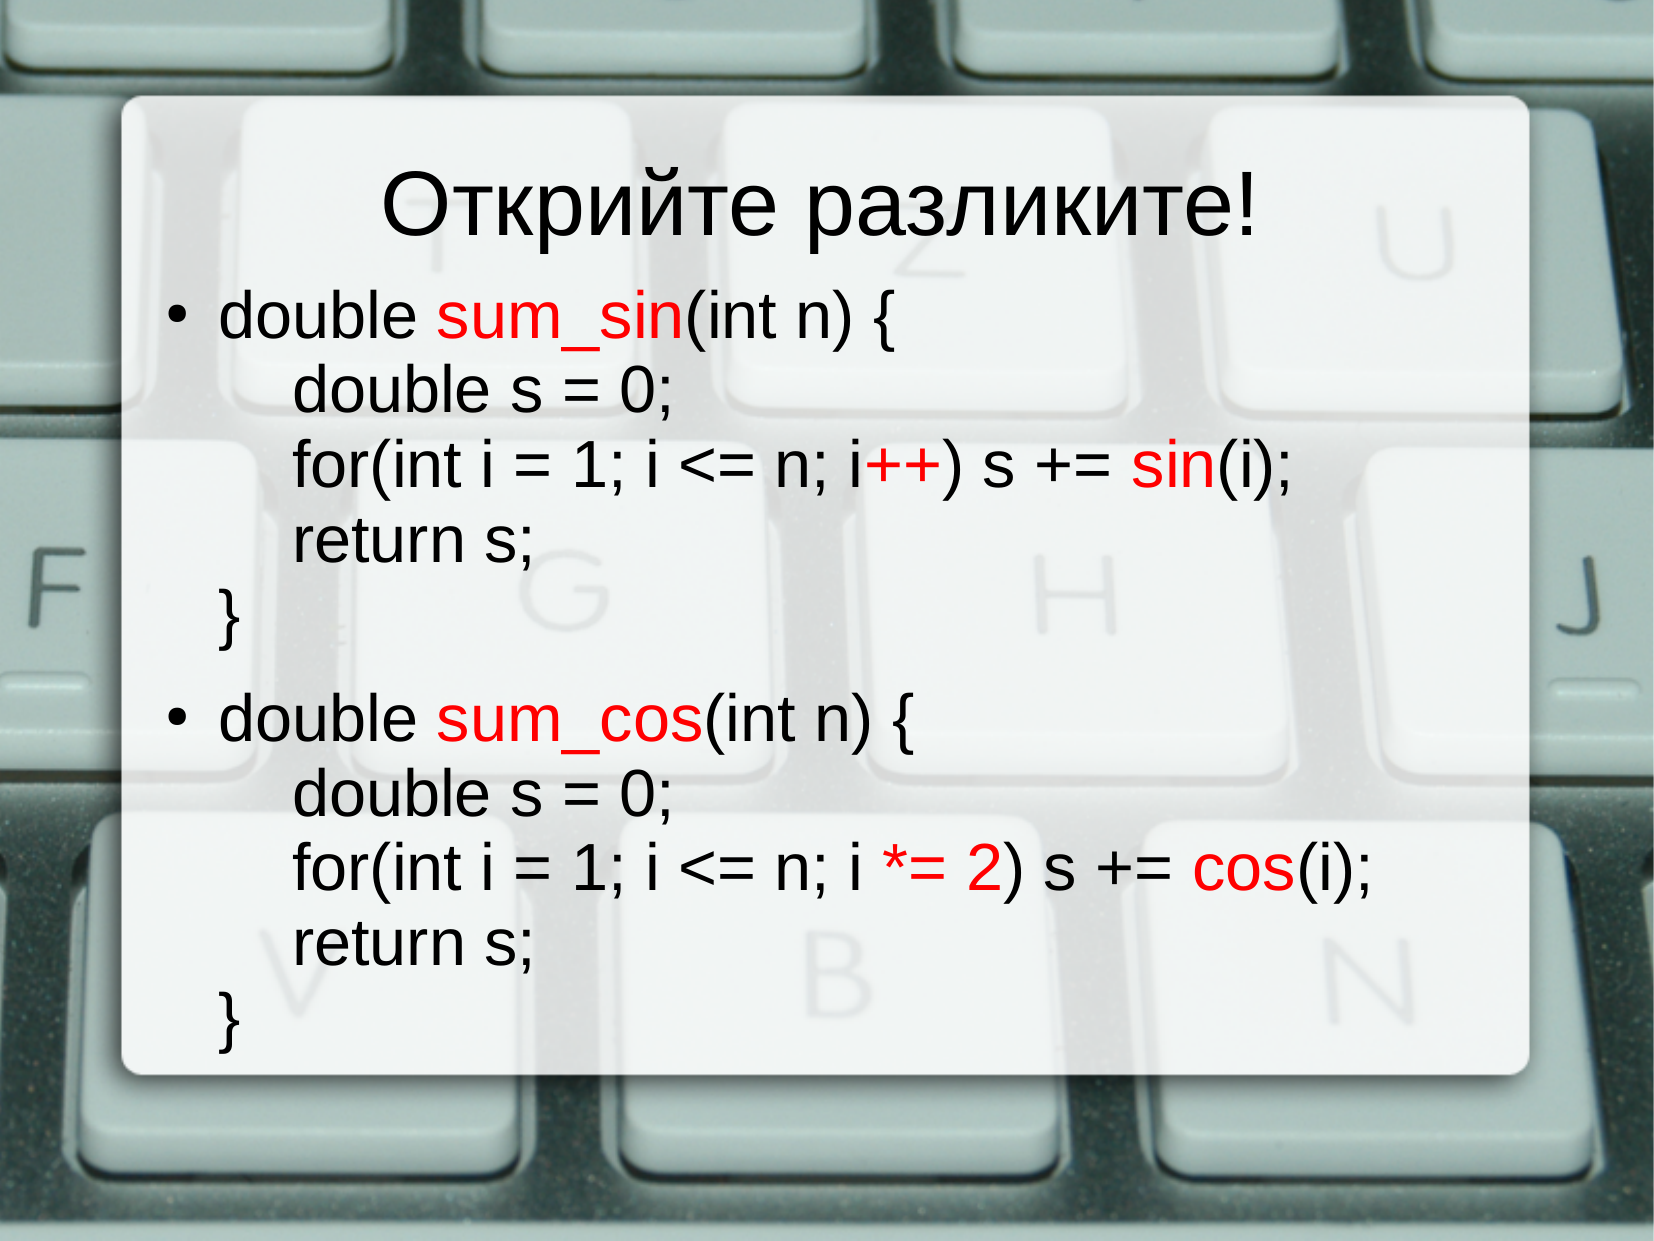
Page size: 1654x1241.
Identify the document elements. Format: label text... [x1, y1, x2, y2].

picture [0, 0, 1654, 1241]
title Открийте разликите! [135, 100, 1506, 308]
list double sum_sin(int n) { double s = 0; for(int i = 1; i <= n; i++) s += sin(i); return s; } double sum_cos(int n) { double s = 0; for(int i = 1; i <= n; i *= 2) s += cos(i); return s; } [147, 277, 1506, 1055]
